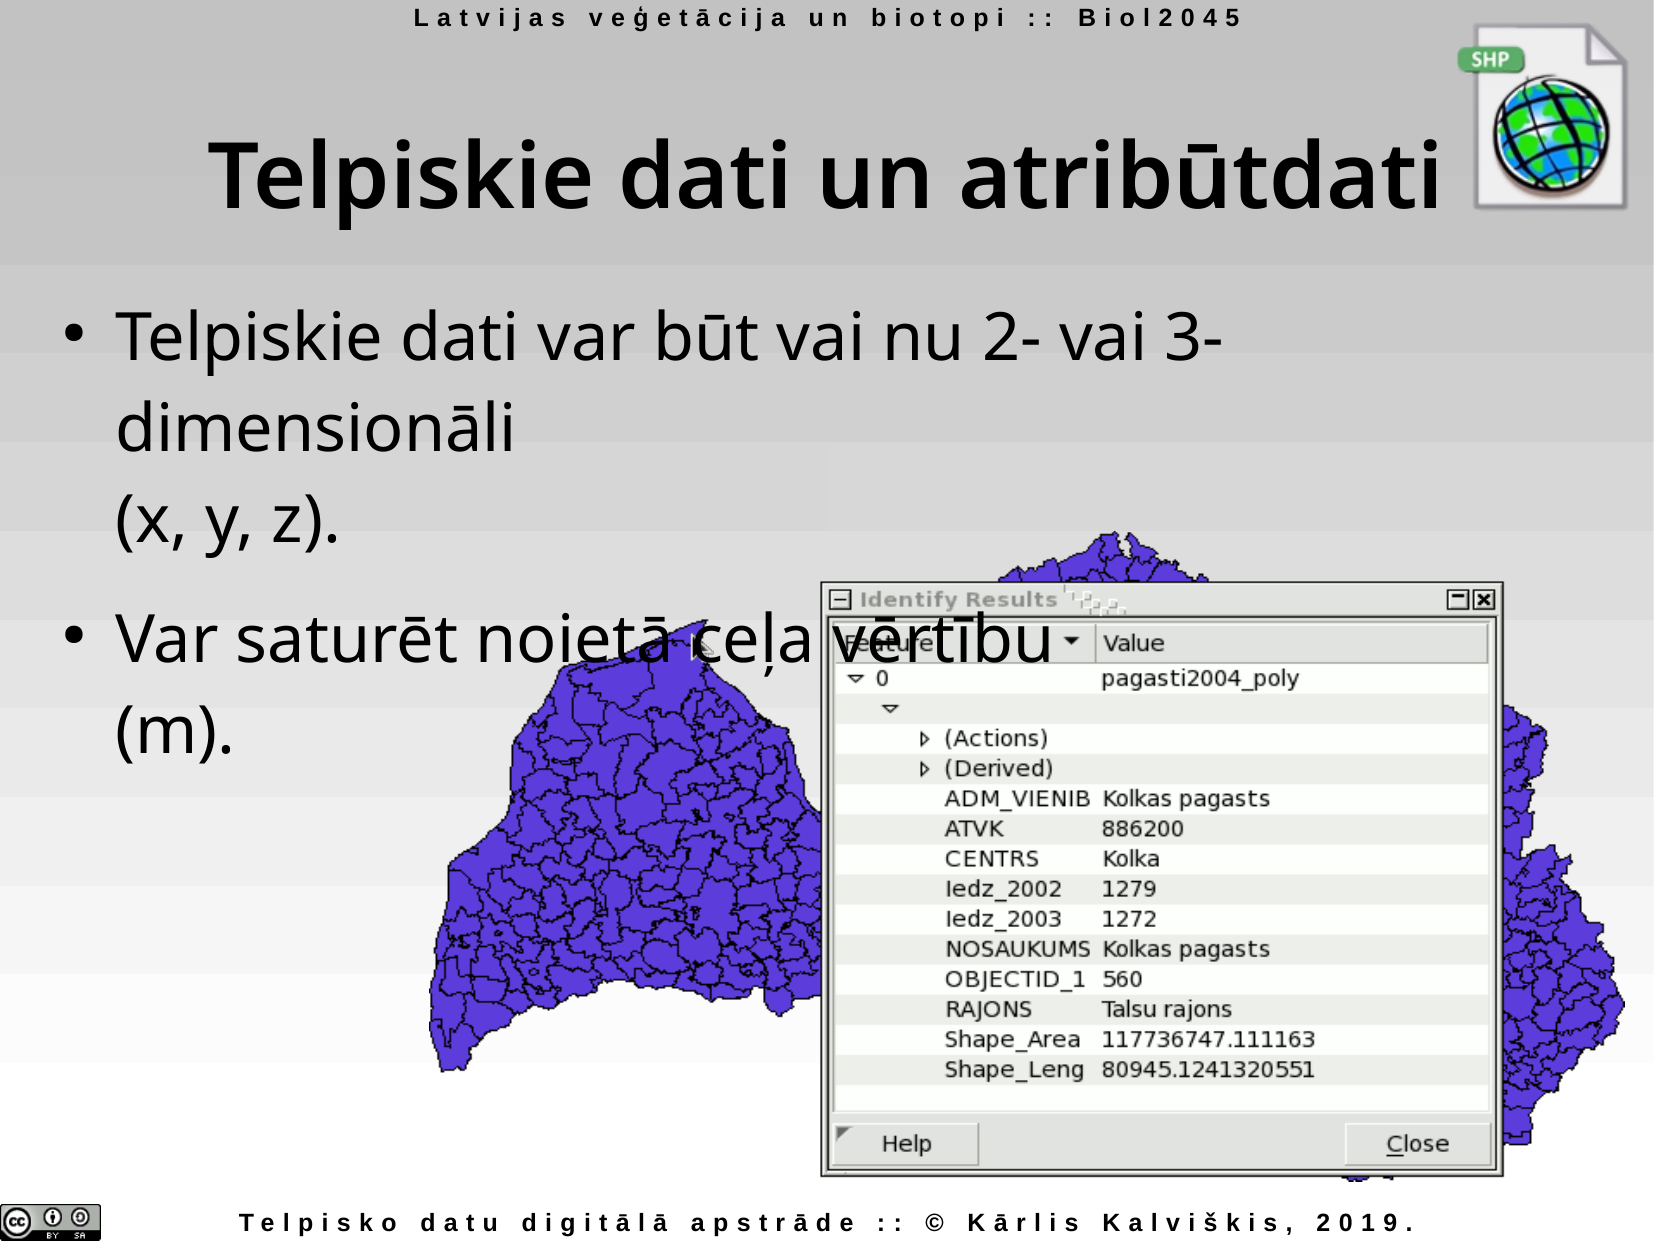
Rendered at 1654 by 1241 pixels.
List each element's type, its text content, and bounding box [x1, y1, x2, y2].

list Telpiskie dati var būt vai nu 2- vai 3-dimensionāli (x, y, z). Var saturēt noietā ceļa vērtību (m). [44, 289, 1610, 1113]
title Telpiskie dati un atribūtdati [29, 49, 1625, 296]
picture [0, 0, 1654, 1241]
